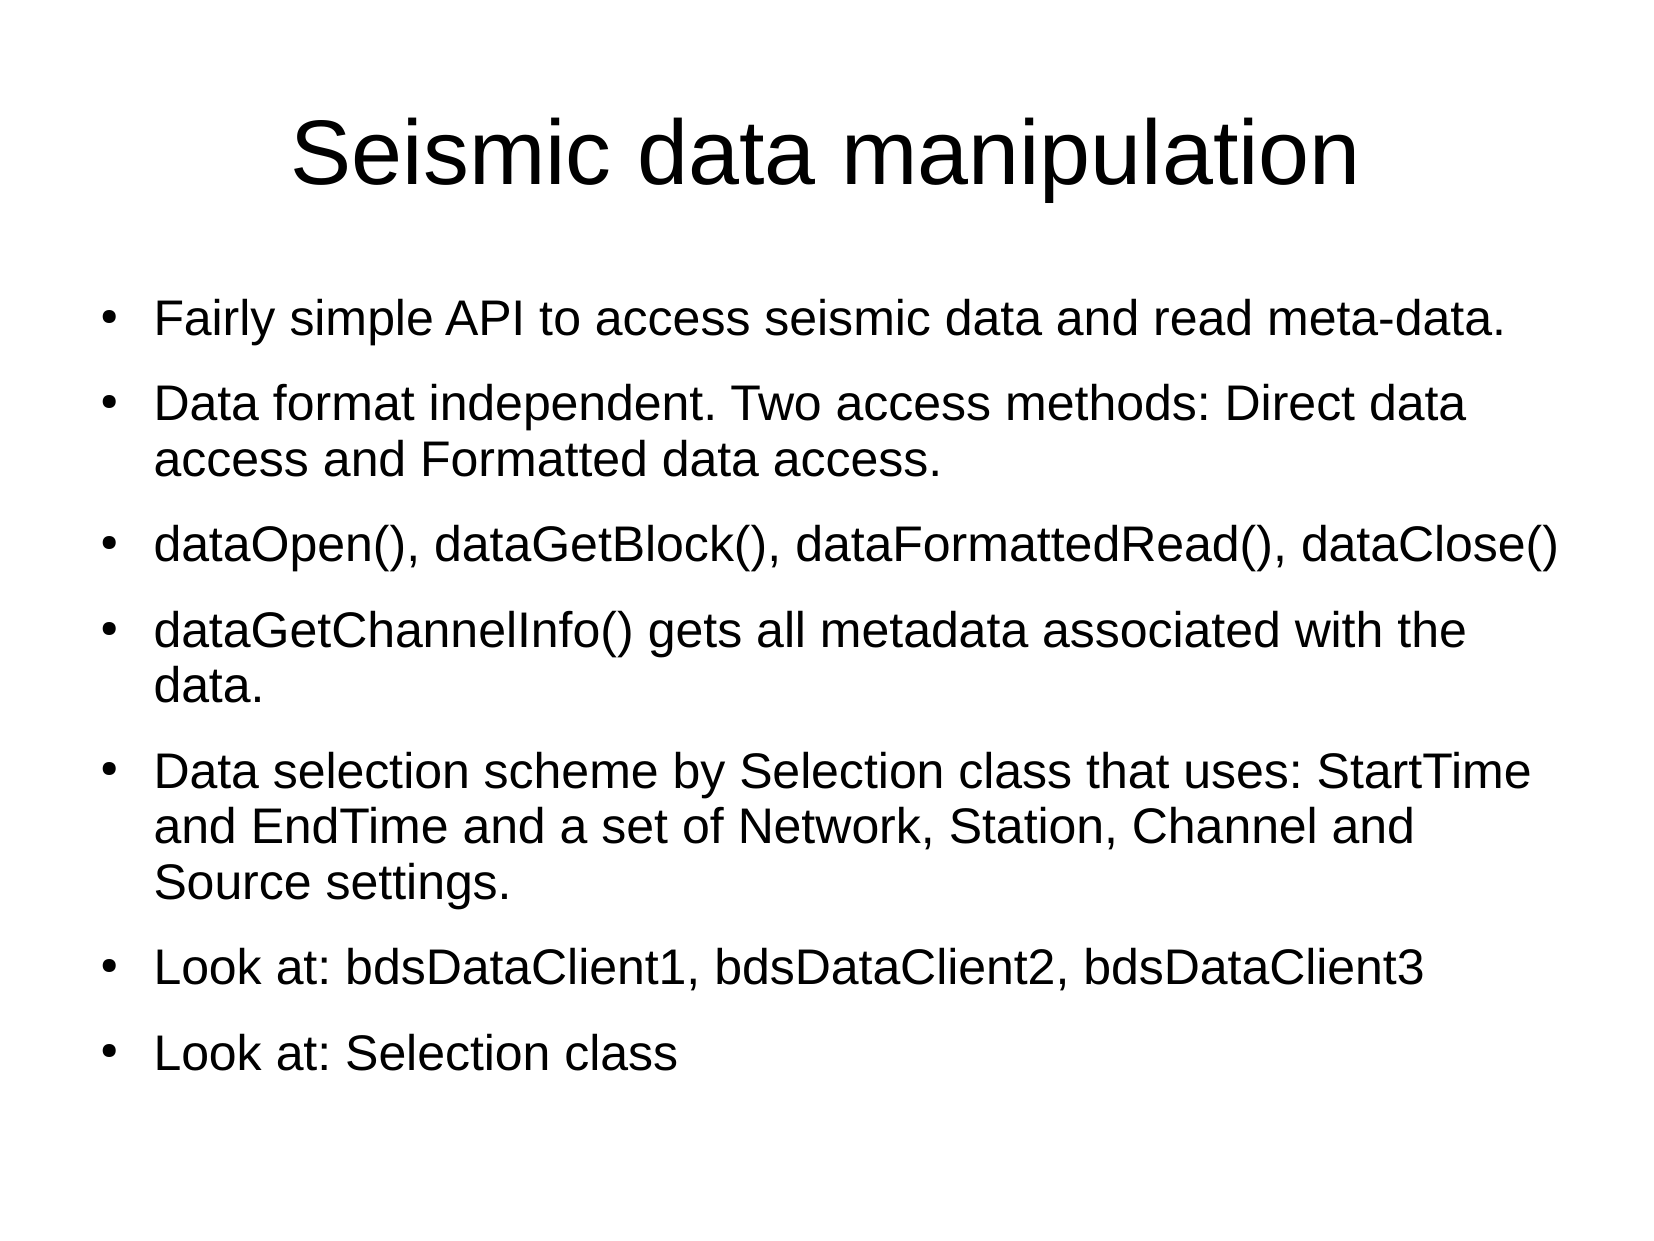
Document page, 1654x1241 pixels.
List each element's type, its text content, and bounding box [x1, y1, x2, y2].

title Seismic data manipulation [82, 56, 1571, 250]
list Fairly simple API to access seismic data and read meta-data. Data format independent. Two access methods: Direct data access and Formatted data access. dataOpen(), dataGetBlock(), dataFormattedRead(), dataClose() dataGetChannelInfo() gets all metadata associated with the data. Data selection scheme by Selection class that uses: StartTime and EndTime and a set of Network, Station, Channel and Source settings. Look at: bdsDataClient1, bdsDataClient2, bdsDataClient3 Look at: Selection class [82, 290, 1571, 1166]
